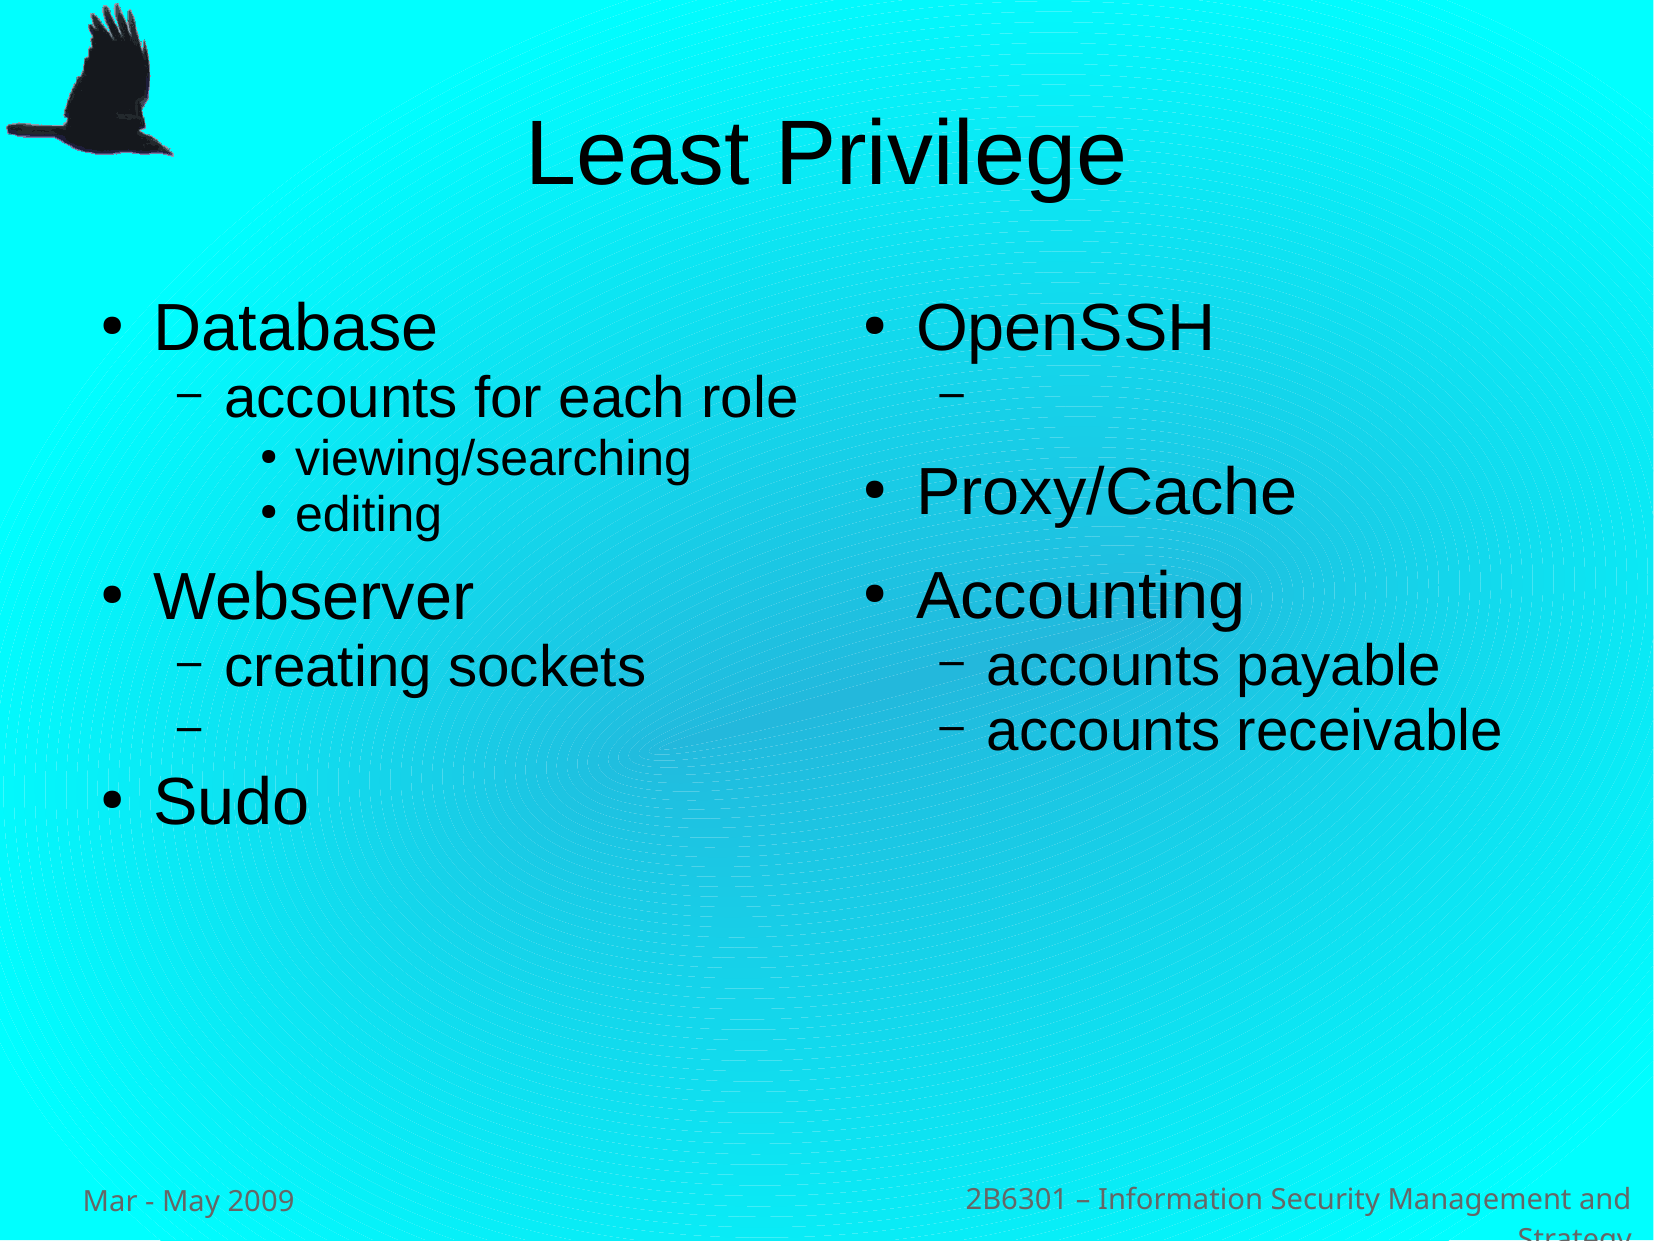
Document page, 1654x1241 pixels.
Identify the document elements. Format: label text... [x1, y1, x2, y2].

picture [0, 0, 178, 160]
list OpenSSH Proxy/Cache Accounting accounts payable accounts receivable [845, 290, 1572, 1109]
title Least Privilege [82, 49, 1571, 257]
list Database accounts for each role viewing/searching editing Webserver creating sockets Sudo [82, 290, 809, 1109]
